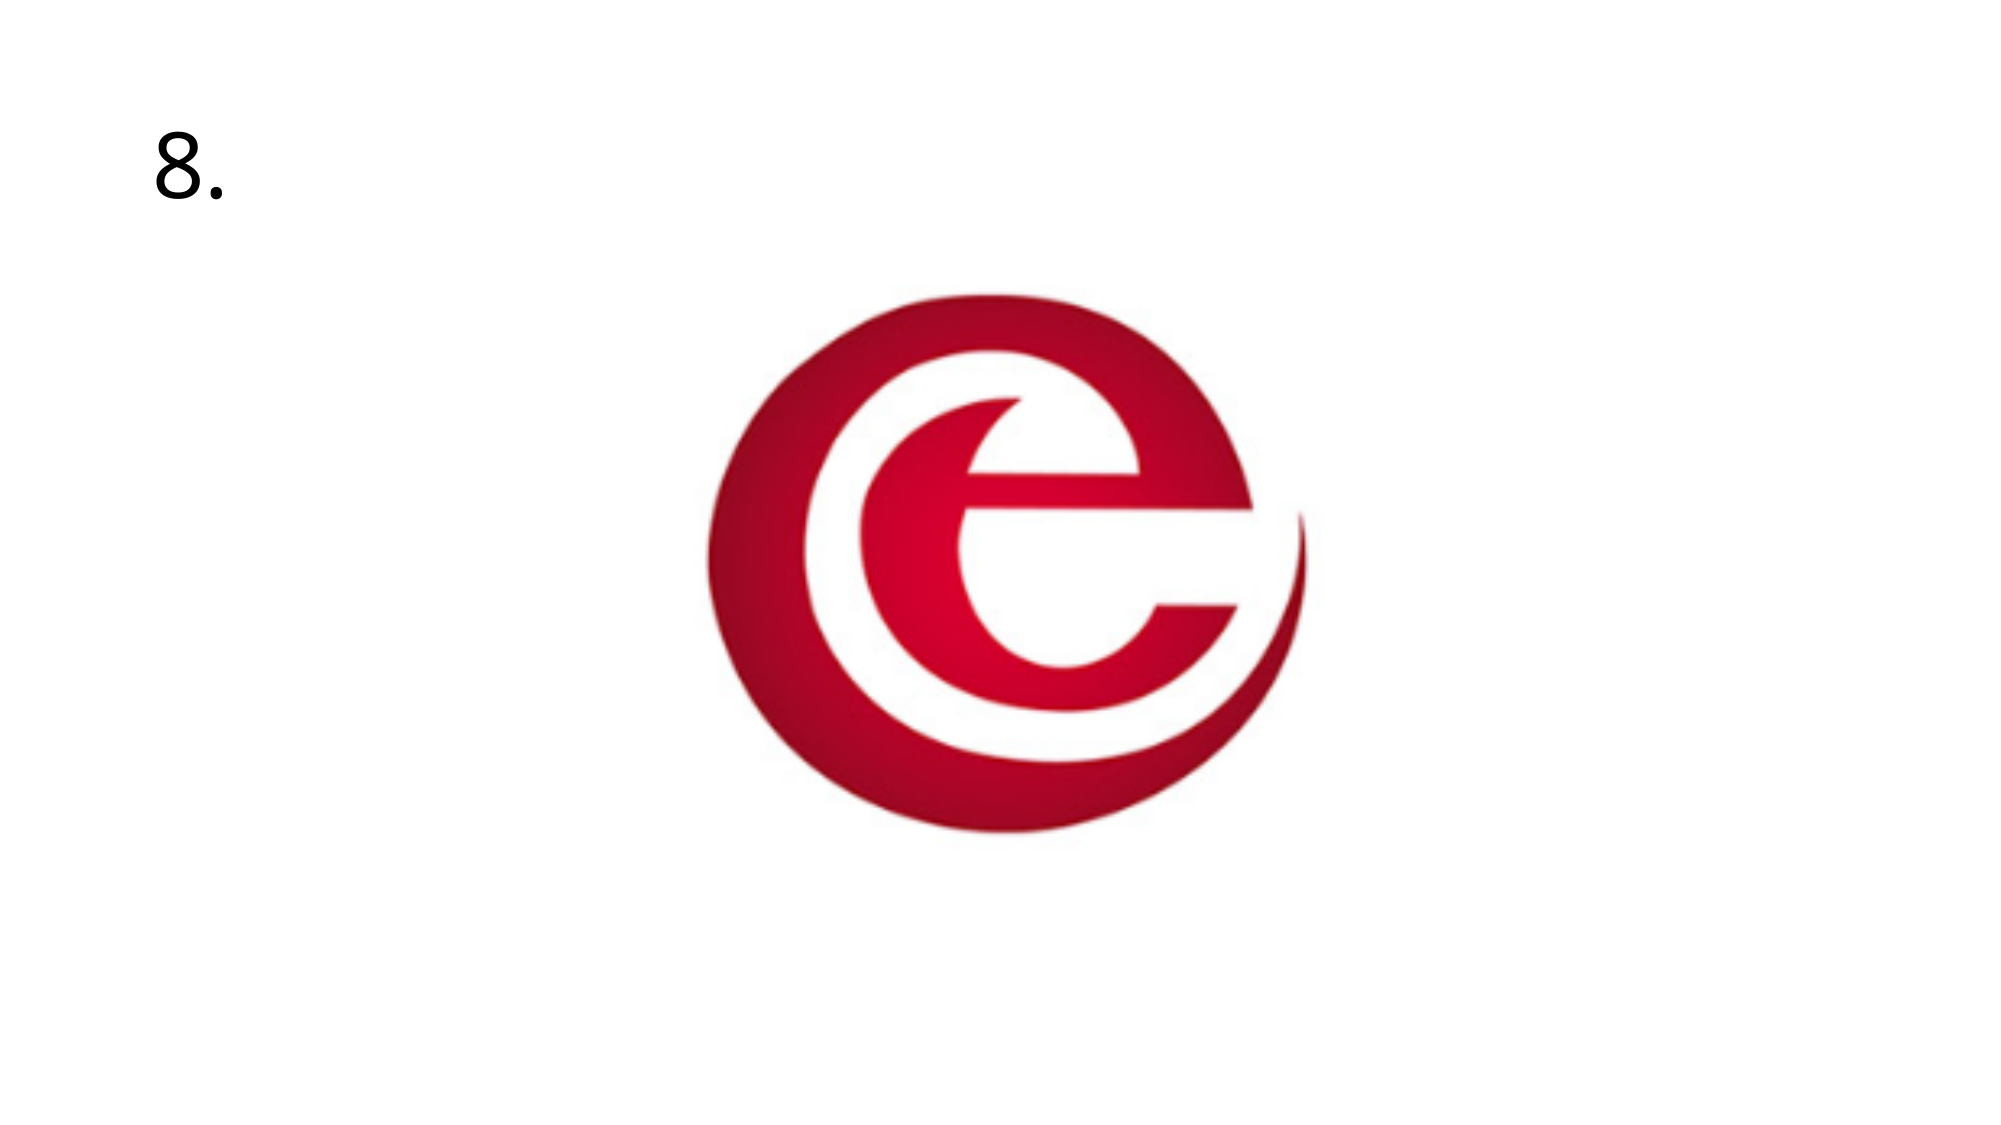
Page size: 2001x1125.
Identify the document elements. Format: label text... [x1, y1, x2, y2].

picture [668, 251, 1332, 874]
title 8. [137, 59, 1863, 278]
